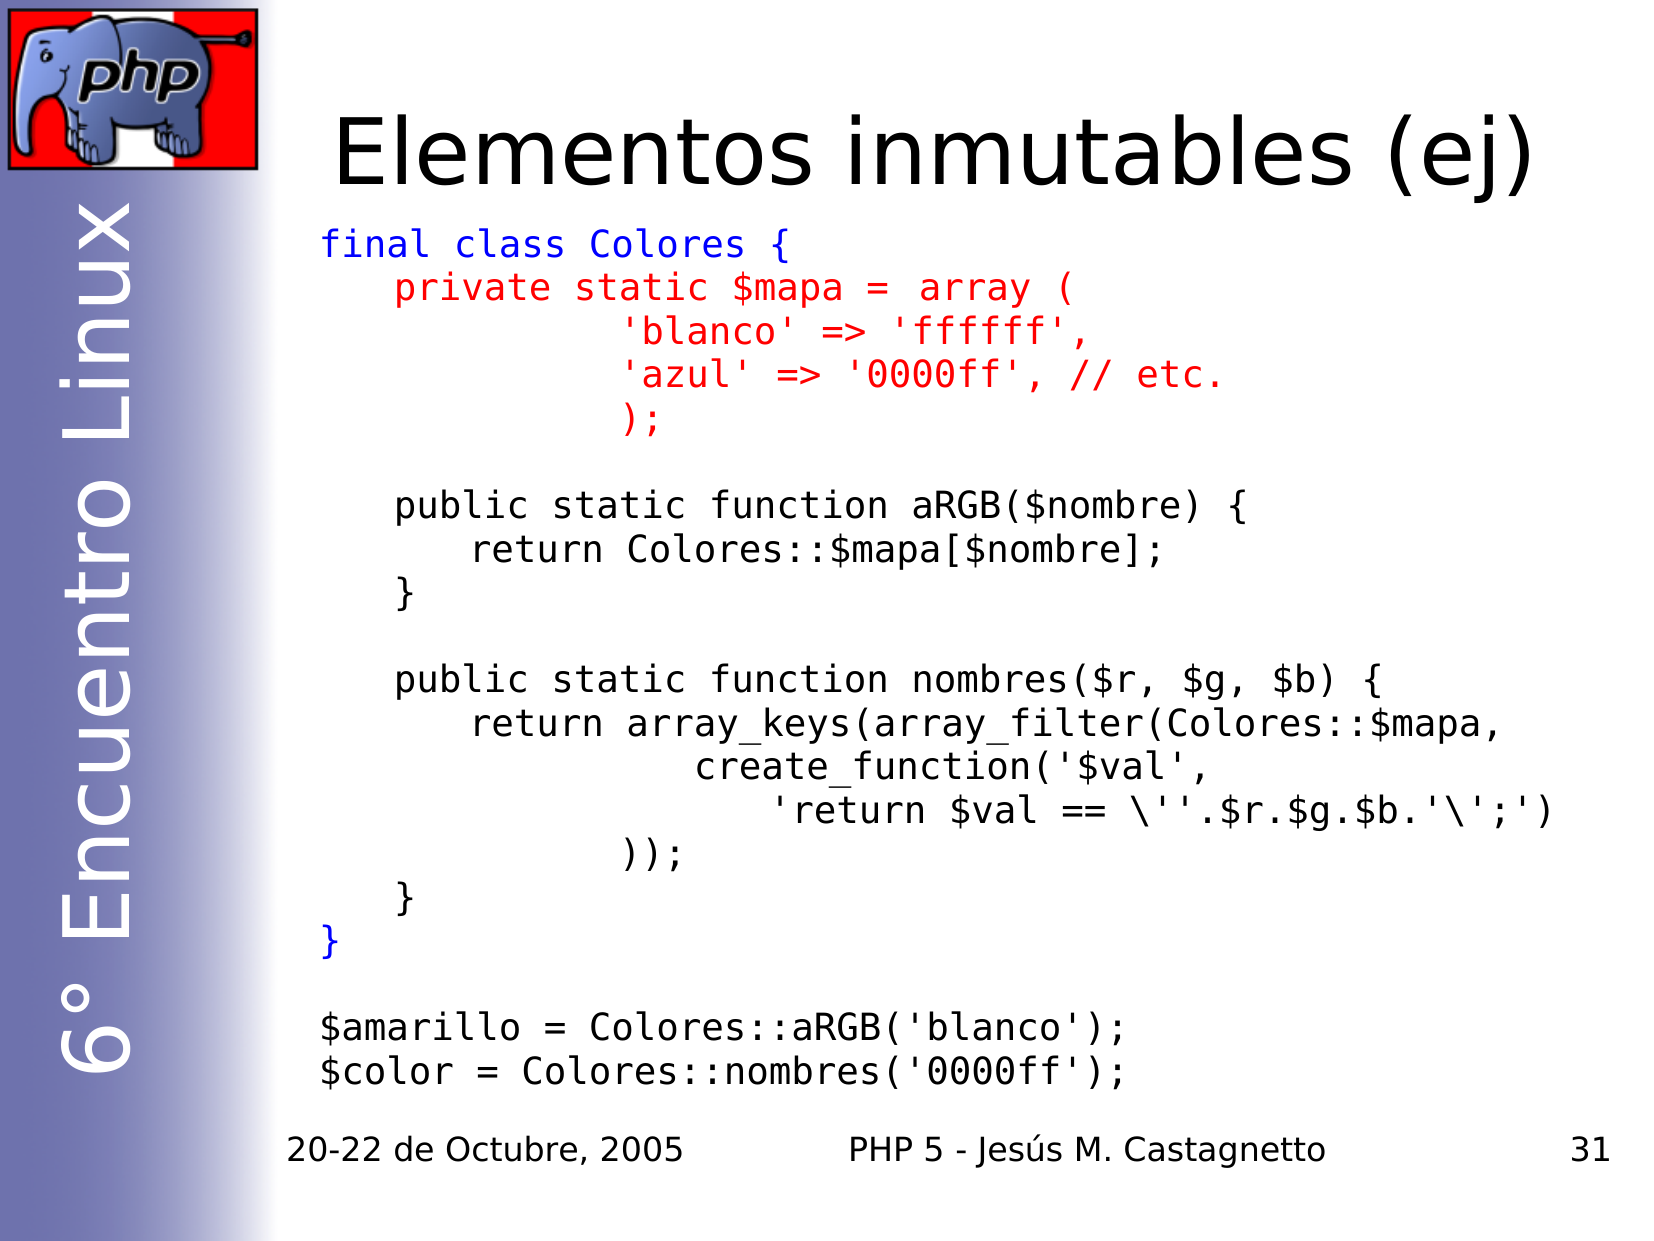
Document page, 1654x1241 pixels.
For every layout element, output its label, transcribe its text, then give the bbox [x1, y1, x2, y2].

text_box final class Colores { private static $mapa = array ( 'blanco' => 'ffffff', 'azul' => '0000ff', // etc. ); public static function aRGB($nombre) { return Colores::$mapa[$nombre]; } public static function nombres($r, $g, $b) { return array_keys(array_filter(Colores::$mapa, create_function('$val', 'return $val == \''.$r.$g.$b.'\';') )); } } $amarillo = Colores::aRGB('blanco'); $color = Colores::nombres('0000ff'); [304, 215, 1583, 1101]
title Elementos inmutables (ej) [300, 49, 1571, 257]
picture [0, 0, 1654, 1241]
